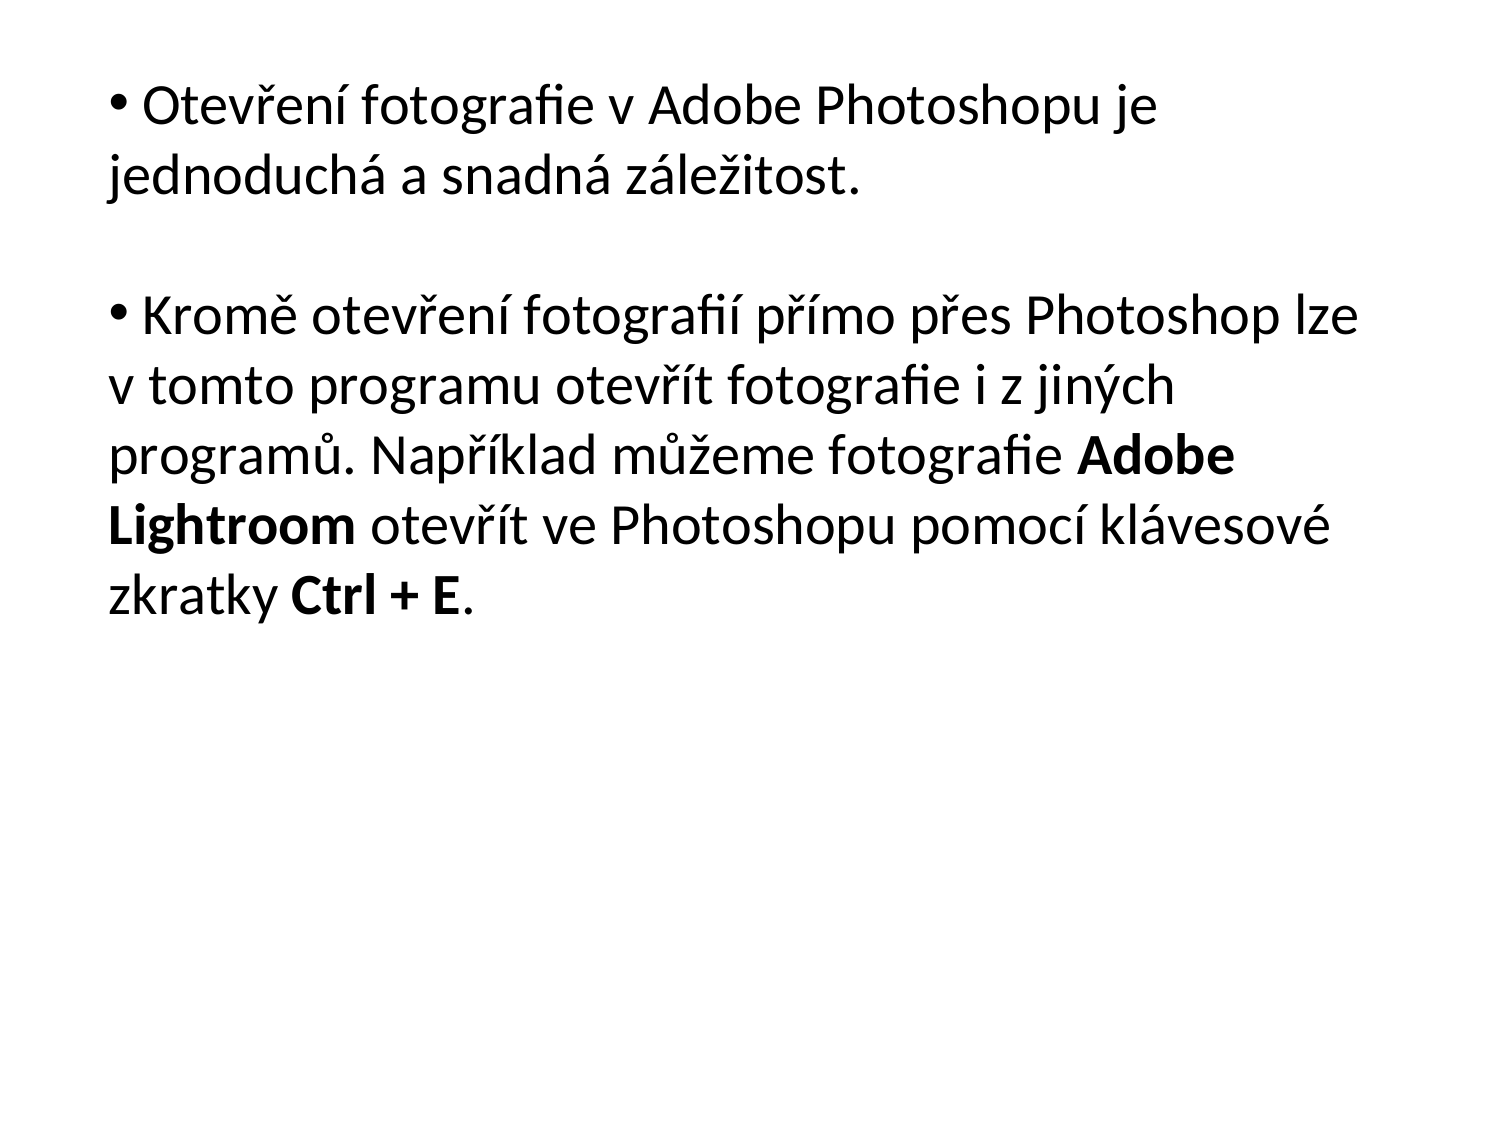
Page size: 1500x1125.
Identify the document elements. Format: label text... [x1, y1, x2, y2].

text_box Otevření fotografie v Adobe Photoshopu je jednoduchá a snadná záležitost. Kromě otevření fotografií přímo přes Photoshop lze v tomto programu otevřít fotografie i z jiných programů. Například můžeme fotografie Adobe Lightroom otevřít ve Photoshopu pomocí klávesové zkratky Ctrl + E. [93, 58, 1418, 634]
